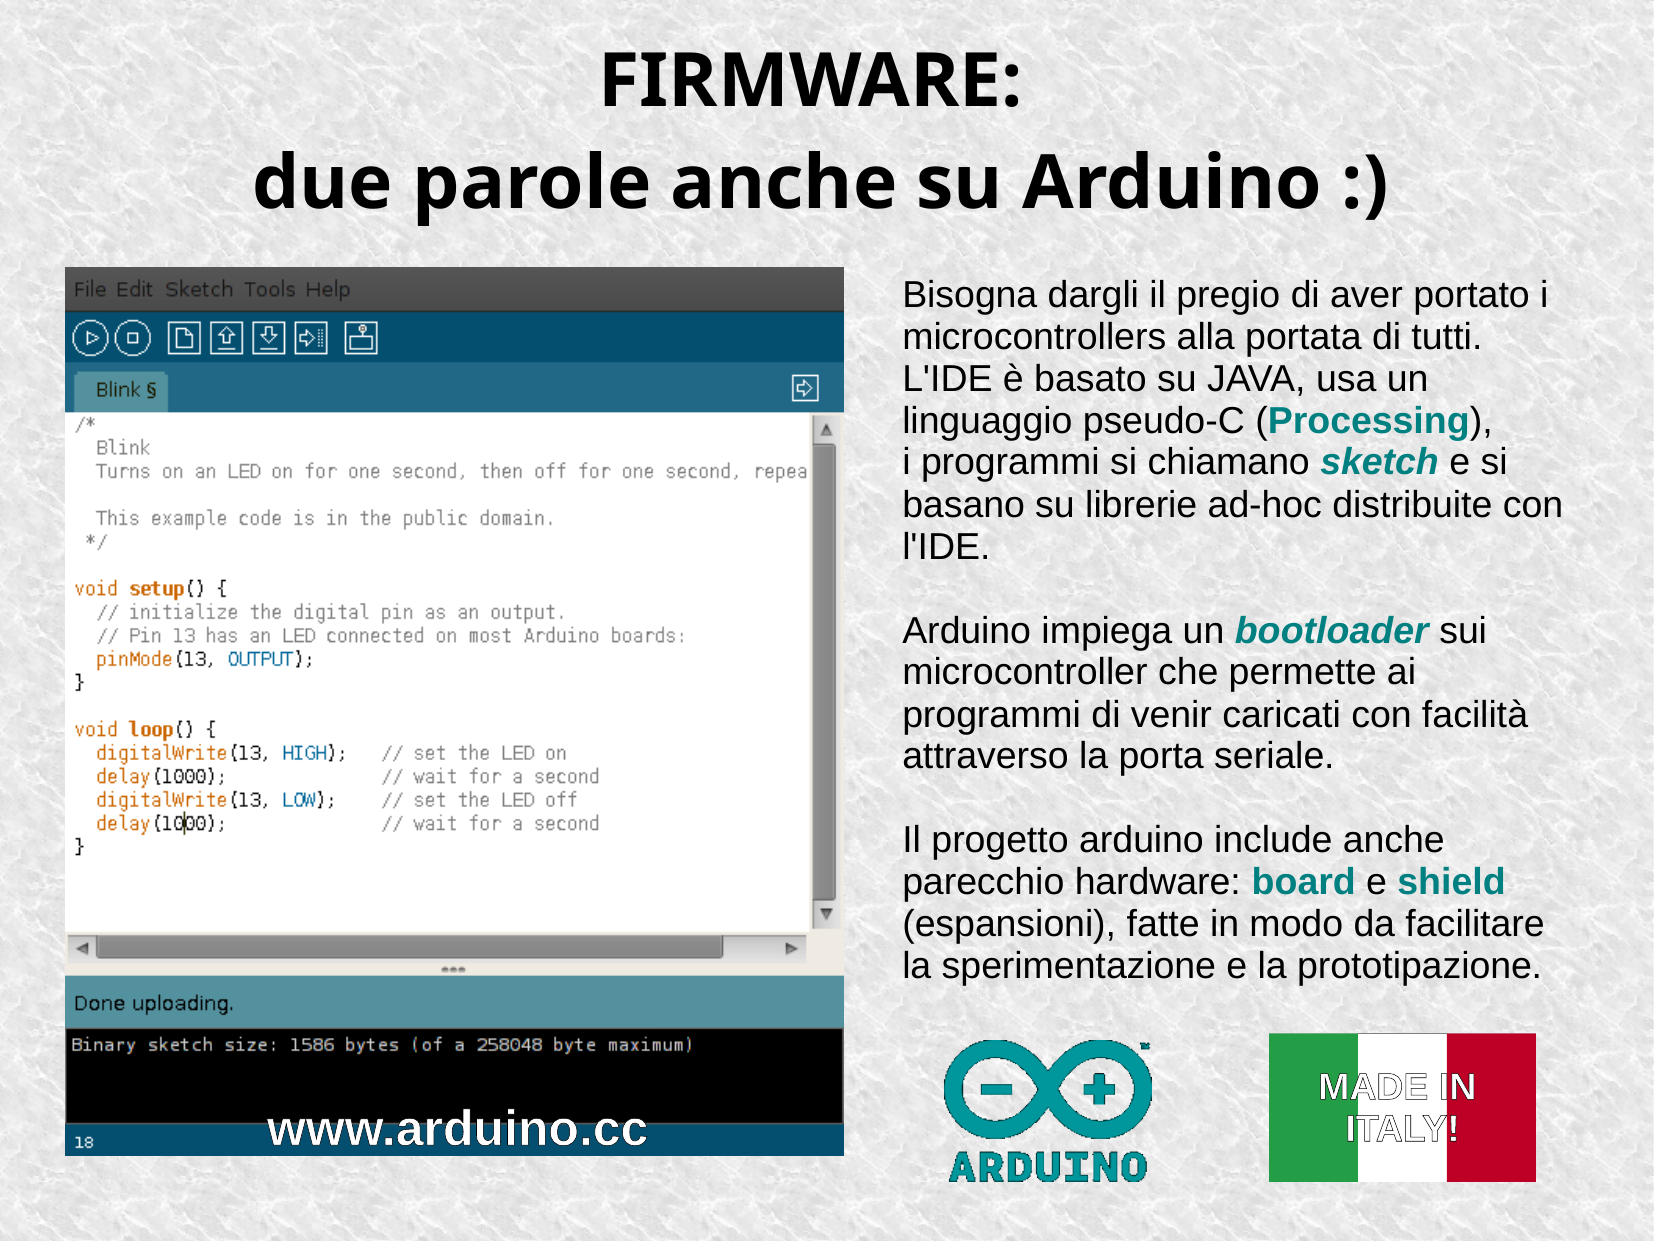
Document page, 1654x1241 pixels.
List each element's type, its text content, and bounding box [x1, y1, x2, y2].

text_box www.arduino.cc [88, 1092, 827, 1211]
title FIRMWARE: due parole anche su Arduino :) [76, 32, 1565, 225]
text_box Bisogna dargli il pregio di aver portato i microcontrollers alla portata di tutti. L'IDE è basato su JAVA, usa un linguaggio pseudo-C (Processing), i programmi si chiamano sketch e si basano su librerie ad-hoc distribuite con l'IDE. Arduino impiega un bootloader sui microcontroller che permette ai programmi di venir caricati con facilità attraverso la porta seriale. Il progetto arduino include anche parecchio hardware: board e shield (espansioni), fatte in modo da facilitare la sperimentazione e la prototipazione. [885, 265, 1595, 1037]
picture [0, 0, 1654, 1241]
